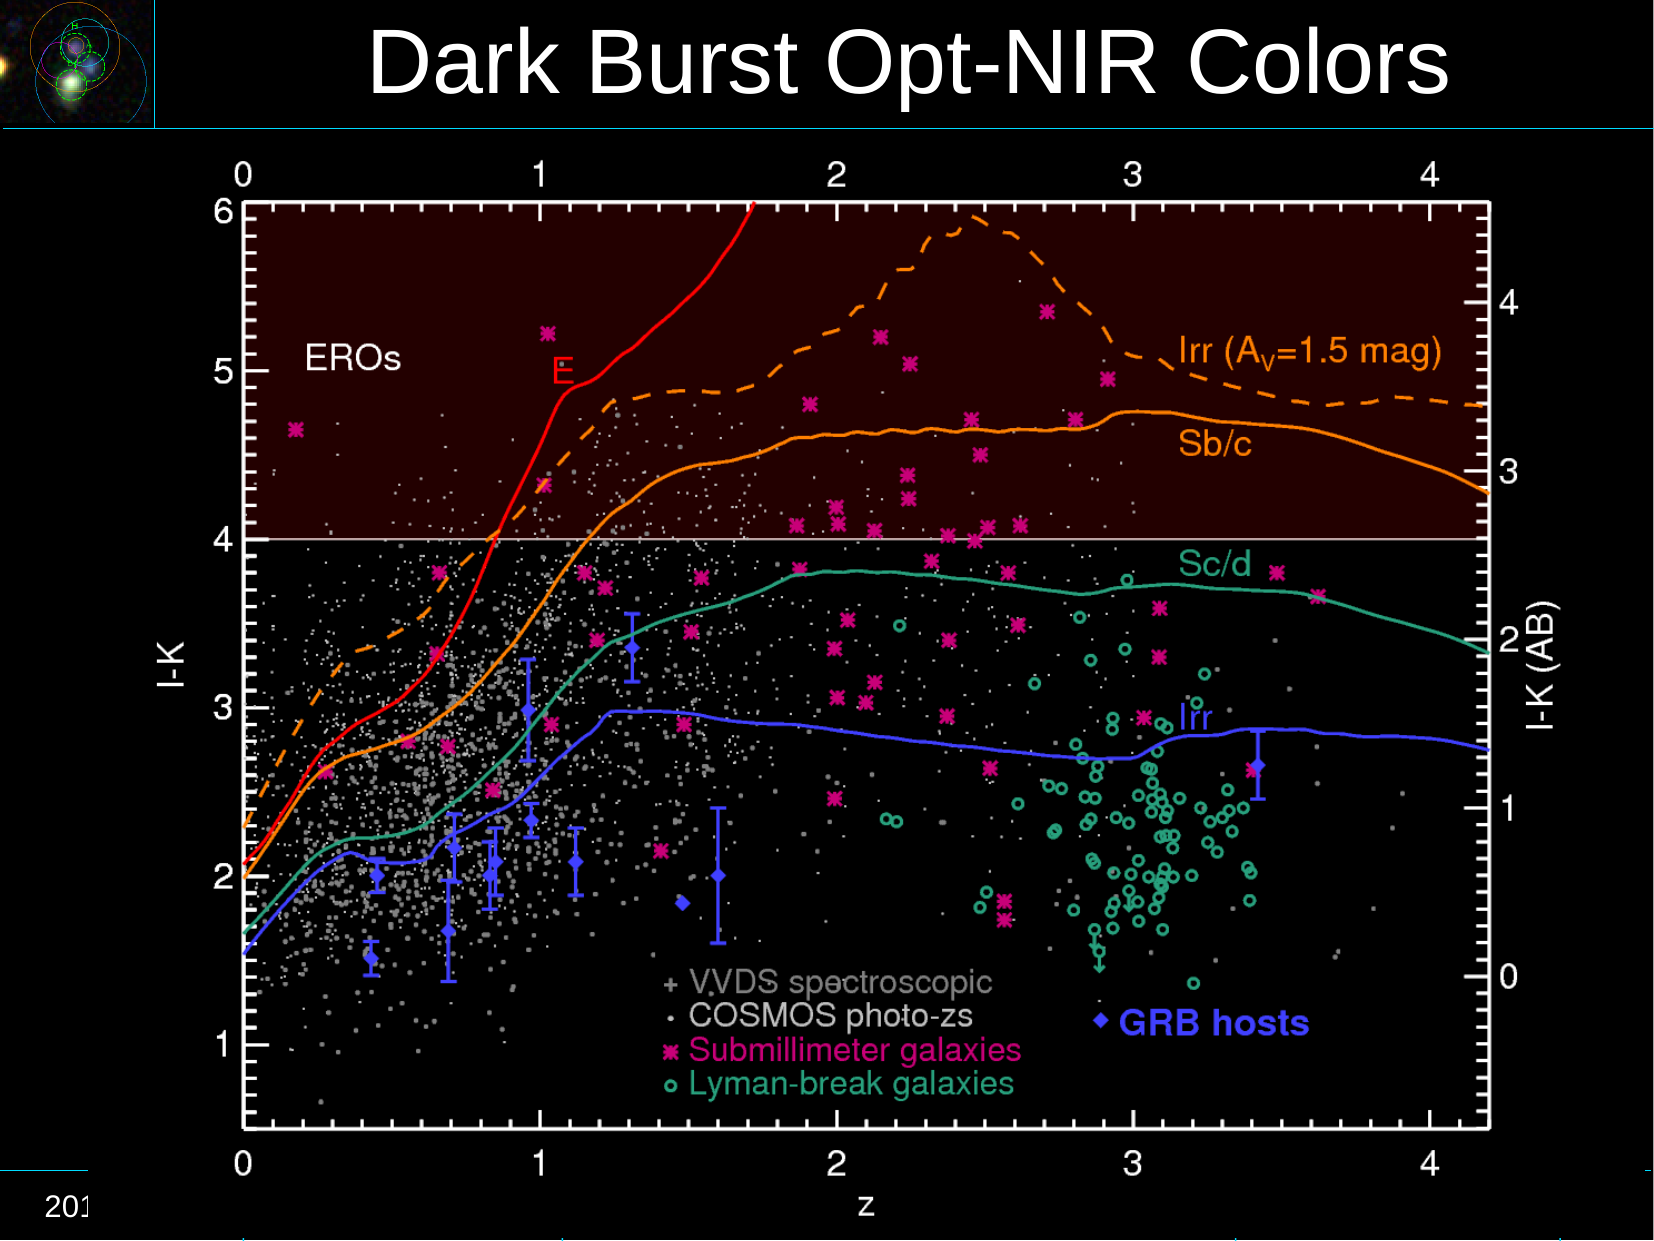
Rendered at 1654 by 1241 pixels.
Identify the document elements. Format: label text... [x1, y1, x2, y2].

picture [88, 150, 1645, 1238]
title Dark Burst Opt-NIR Colors [165, 10, 1654, 114]
picture [0, 0, 151, 123]
